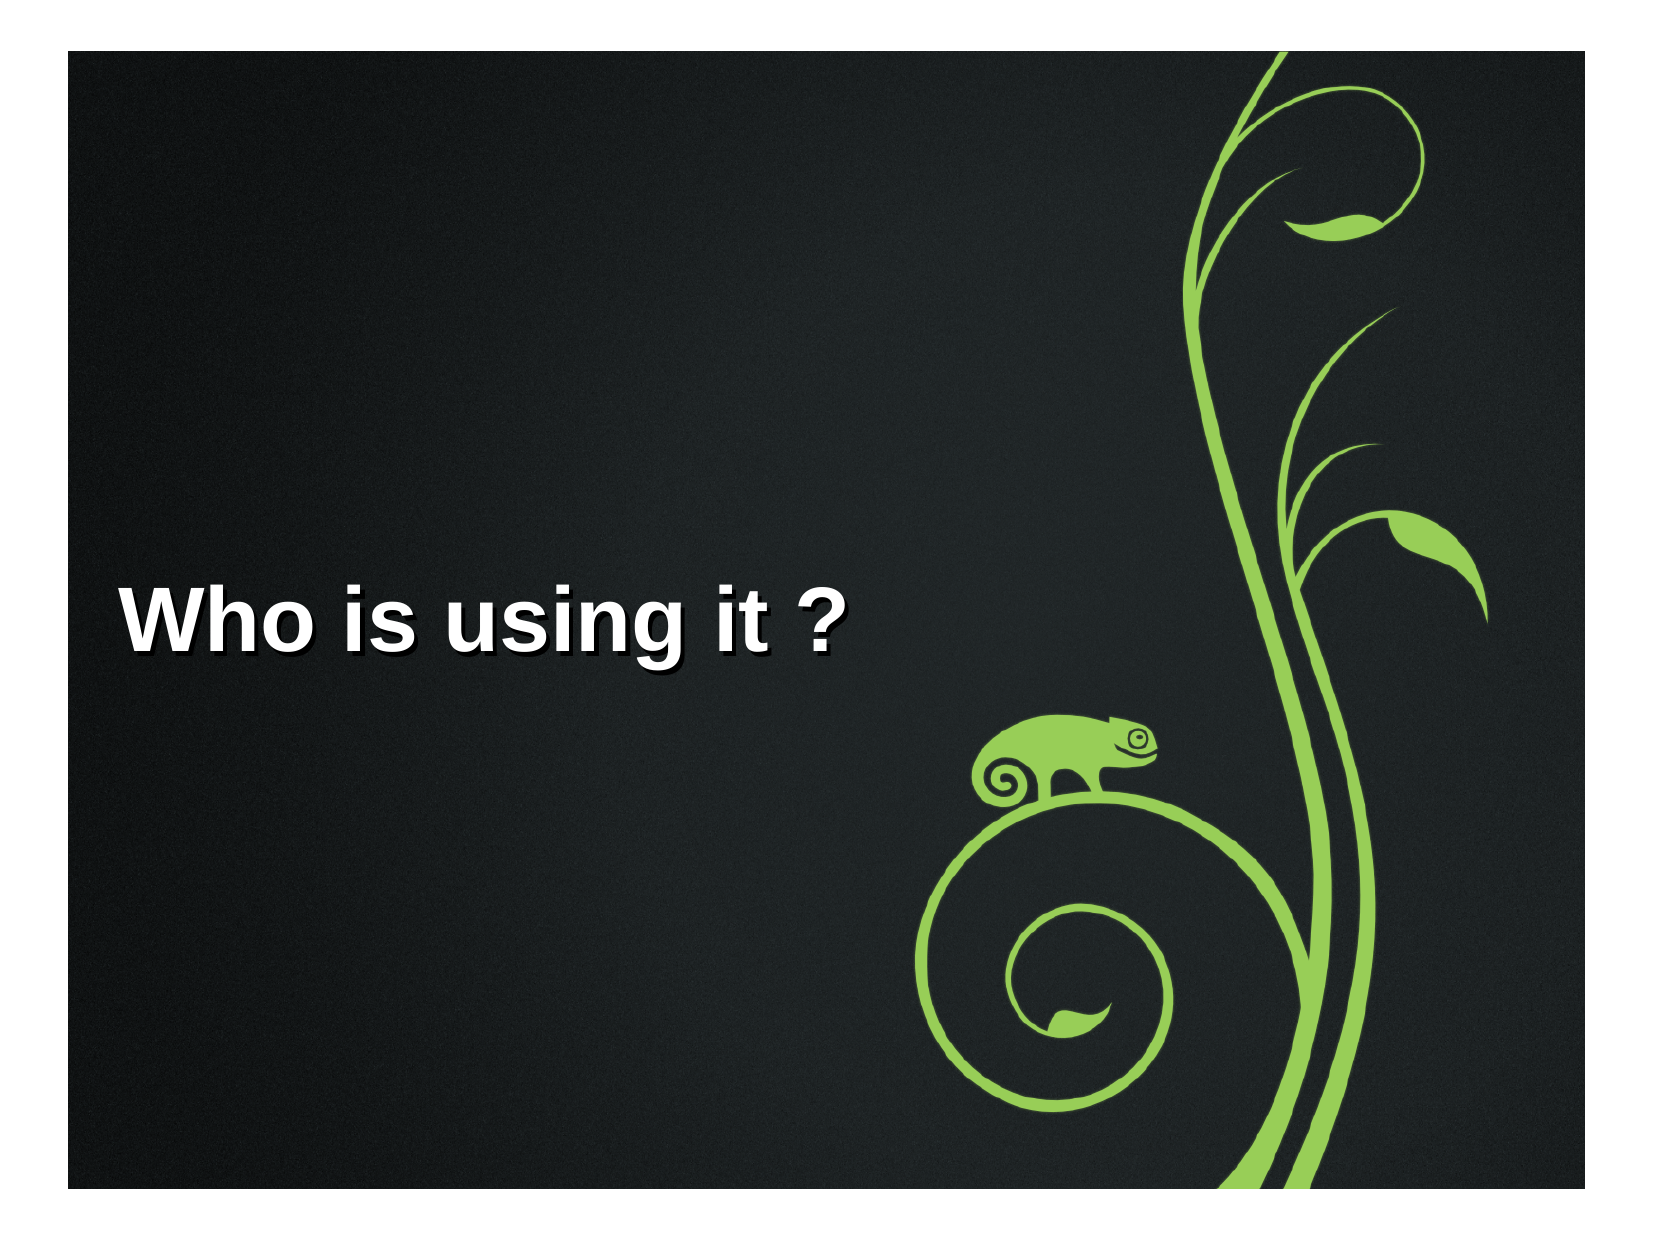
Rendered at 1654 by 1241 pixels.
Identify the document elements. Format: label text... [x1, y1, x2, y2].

title Who is using it ? [118, 457, 1197, 783]
picture [68, 51, 1585, 1189]
